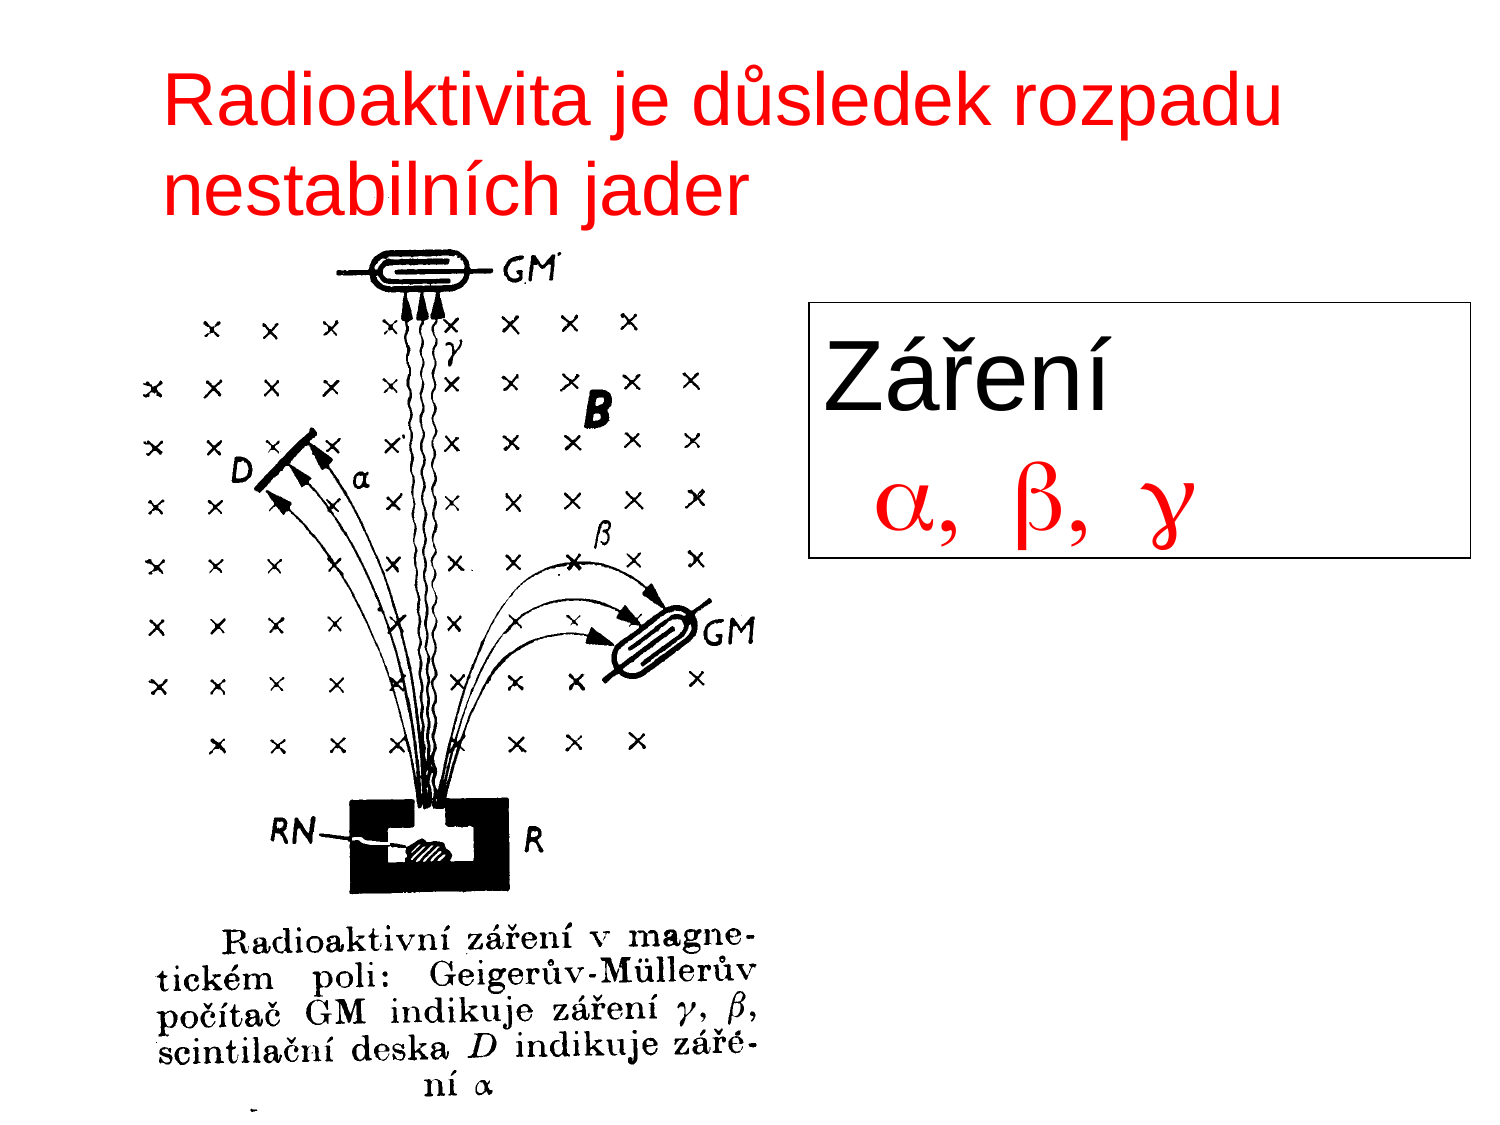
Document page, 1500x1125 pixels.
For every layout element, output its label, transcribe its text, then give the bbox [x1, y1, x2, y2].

picture [91, 196, 790, 1125]
text_box Záření  [809, 302, 1471, 558]
text_box Radioaktivita je důsledek rozpadu nestabilních jader [147, 42, 1365, 239]
